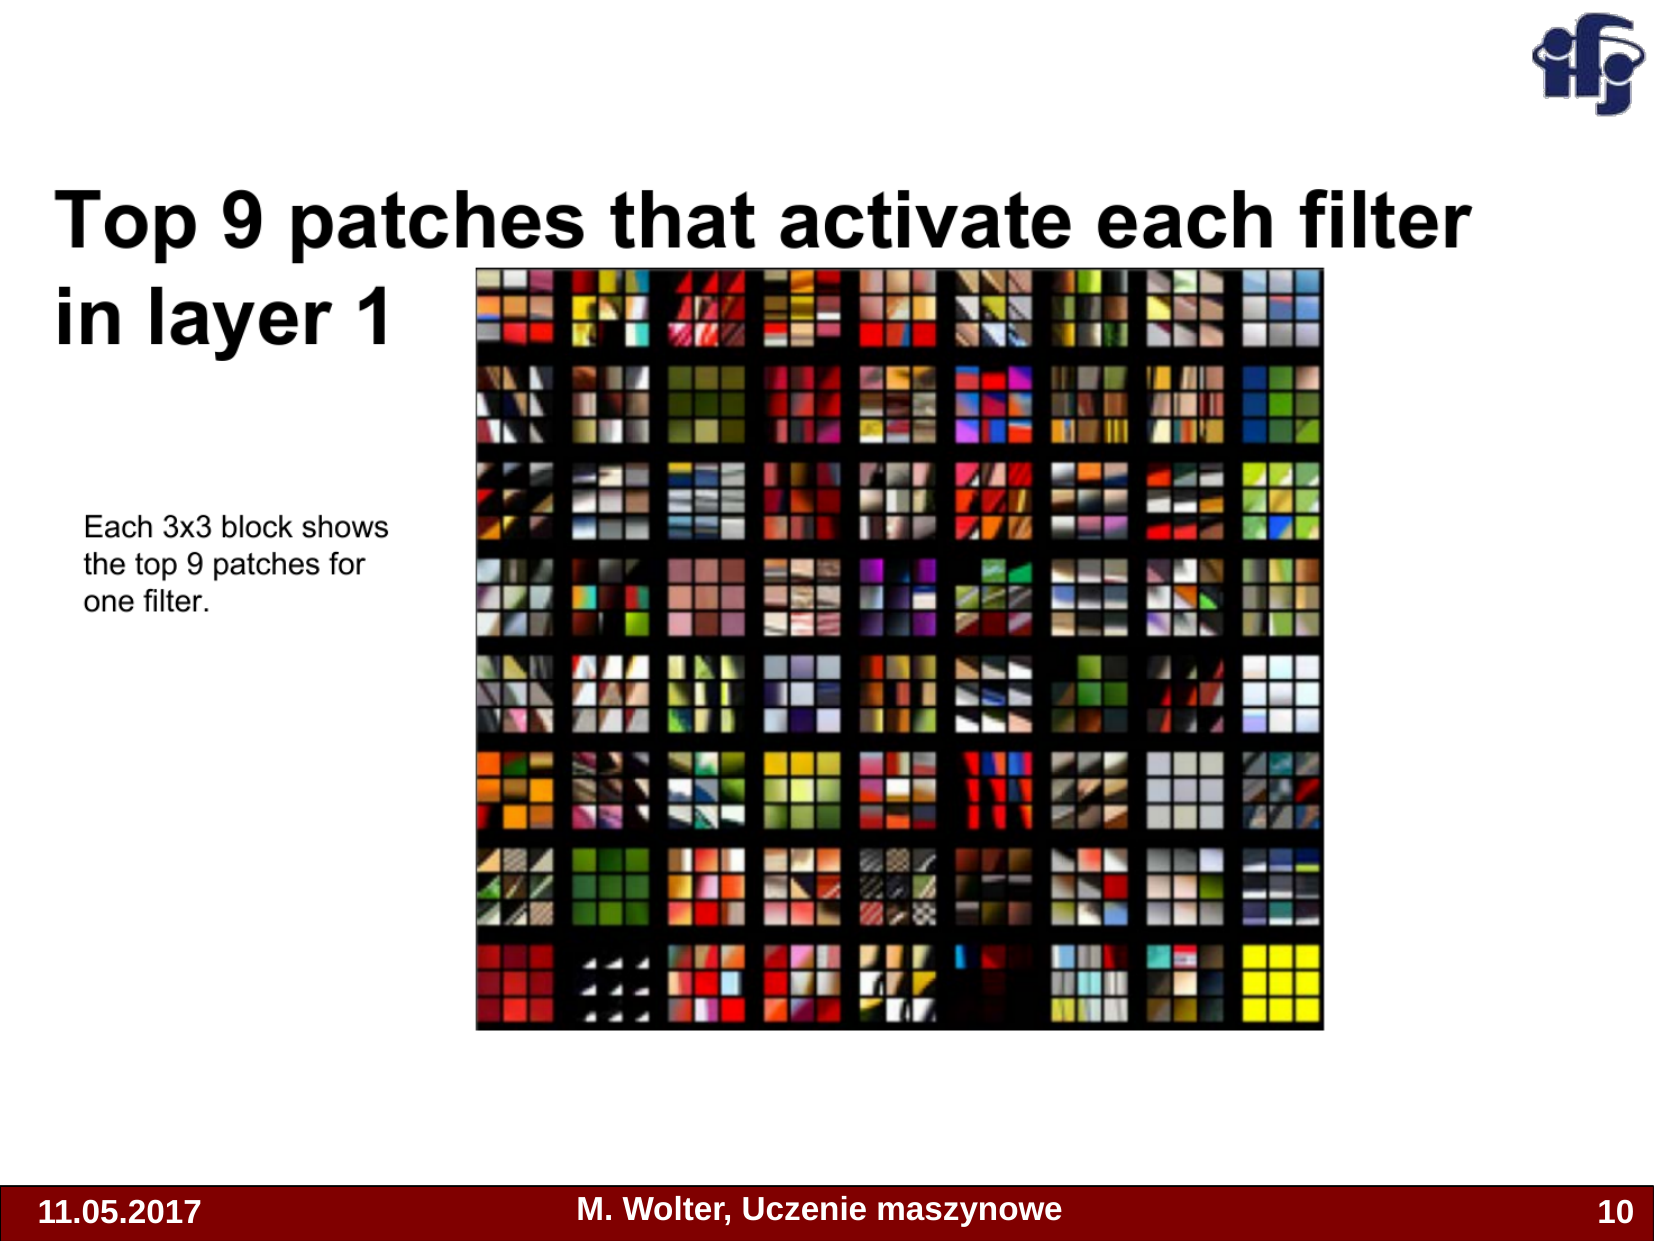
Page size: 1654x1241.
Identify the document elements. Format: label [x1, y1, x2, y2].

picture [13, 179, 1591, 1081]
picture [1525, 0, 1654, 129]
